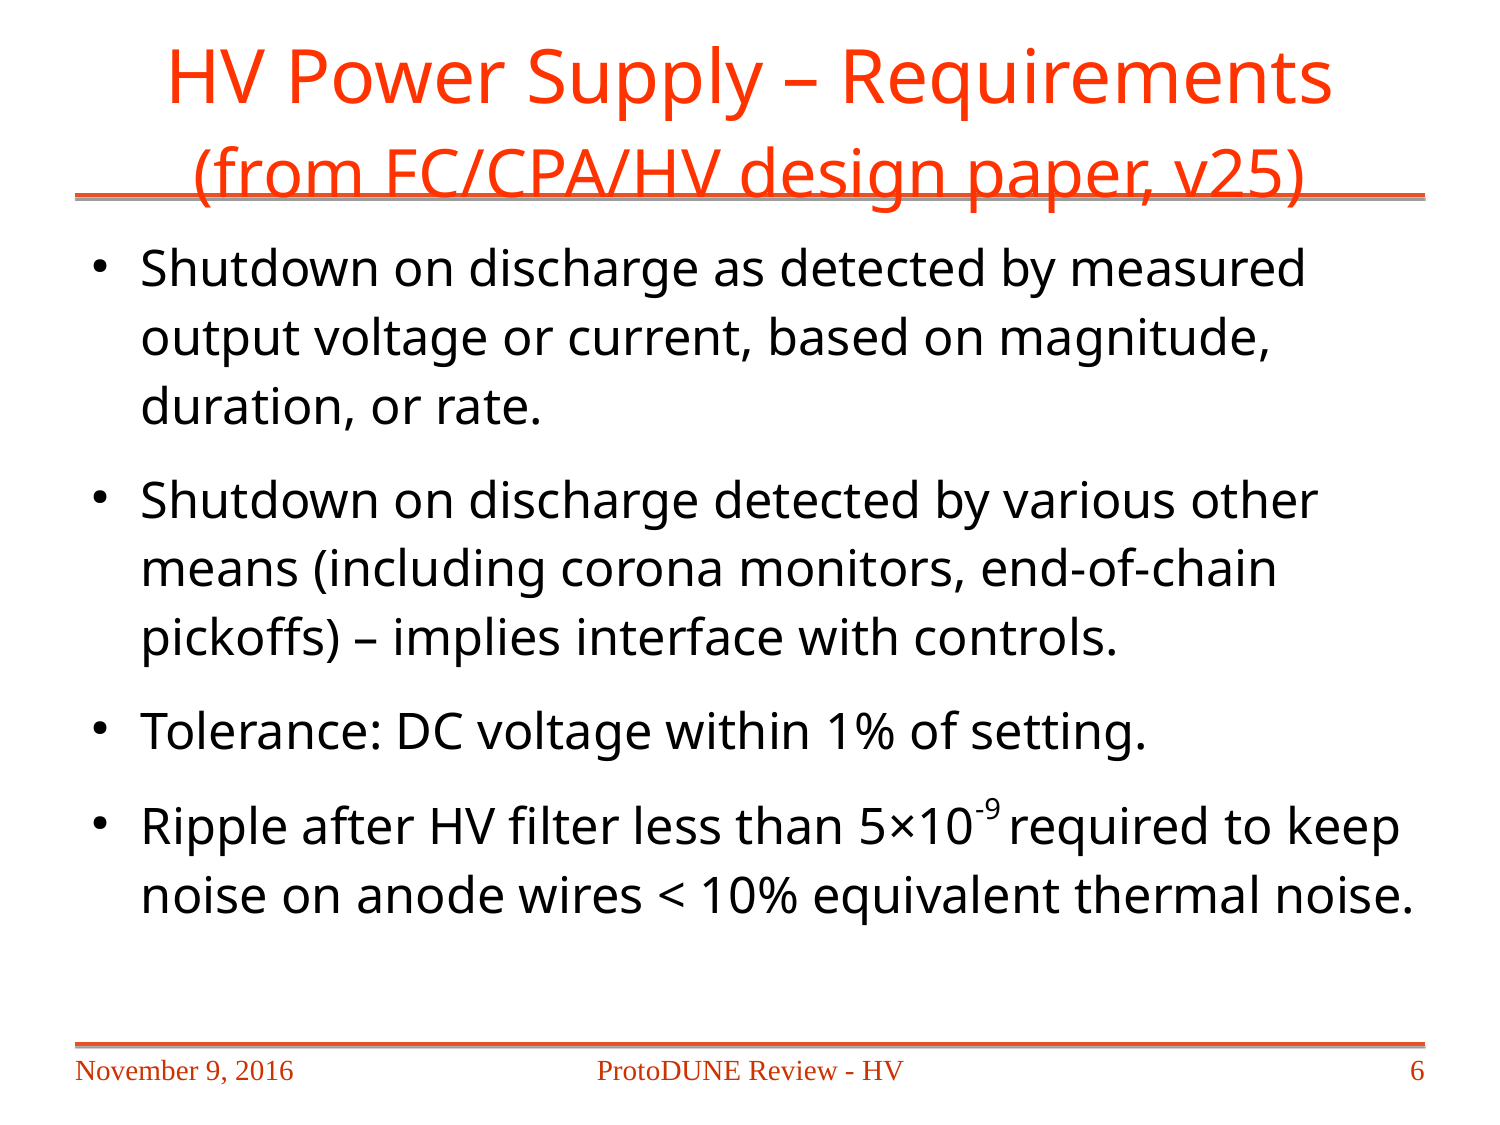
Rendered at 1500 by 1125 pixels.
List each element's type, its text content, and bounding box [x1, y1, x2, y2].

title HV Power Supply – Requirements (from FC/CPA/HV design paper, v25) [75, 32, 1425, 208]
list Shutdown on discharge as detected by measured output voltage or current, based on magnitude, duration, or rate. Shutdown on discharge detected by various other means (including corona monitors, end-of-chain pickoffs) – implies interface with controls. Tolerance: DC voltage within 1% of setting. Ripple after HV filter less than 5×10-9 required to keep noise on anode wires < 10% equivalent thermal noise. [75, 232, 1425, 1002]
